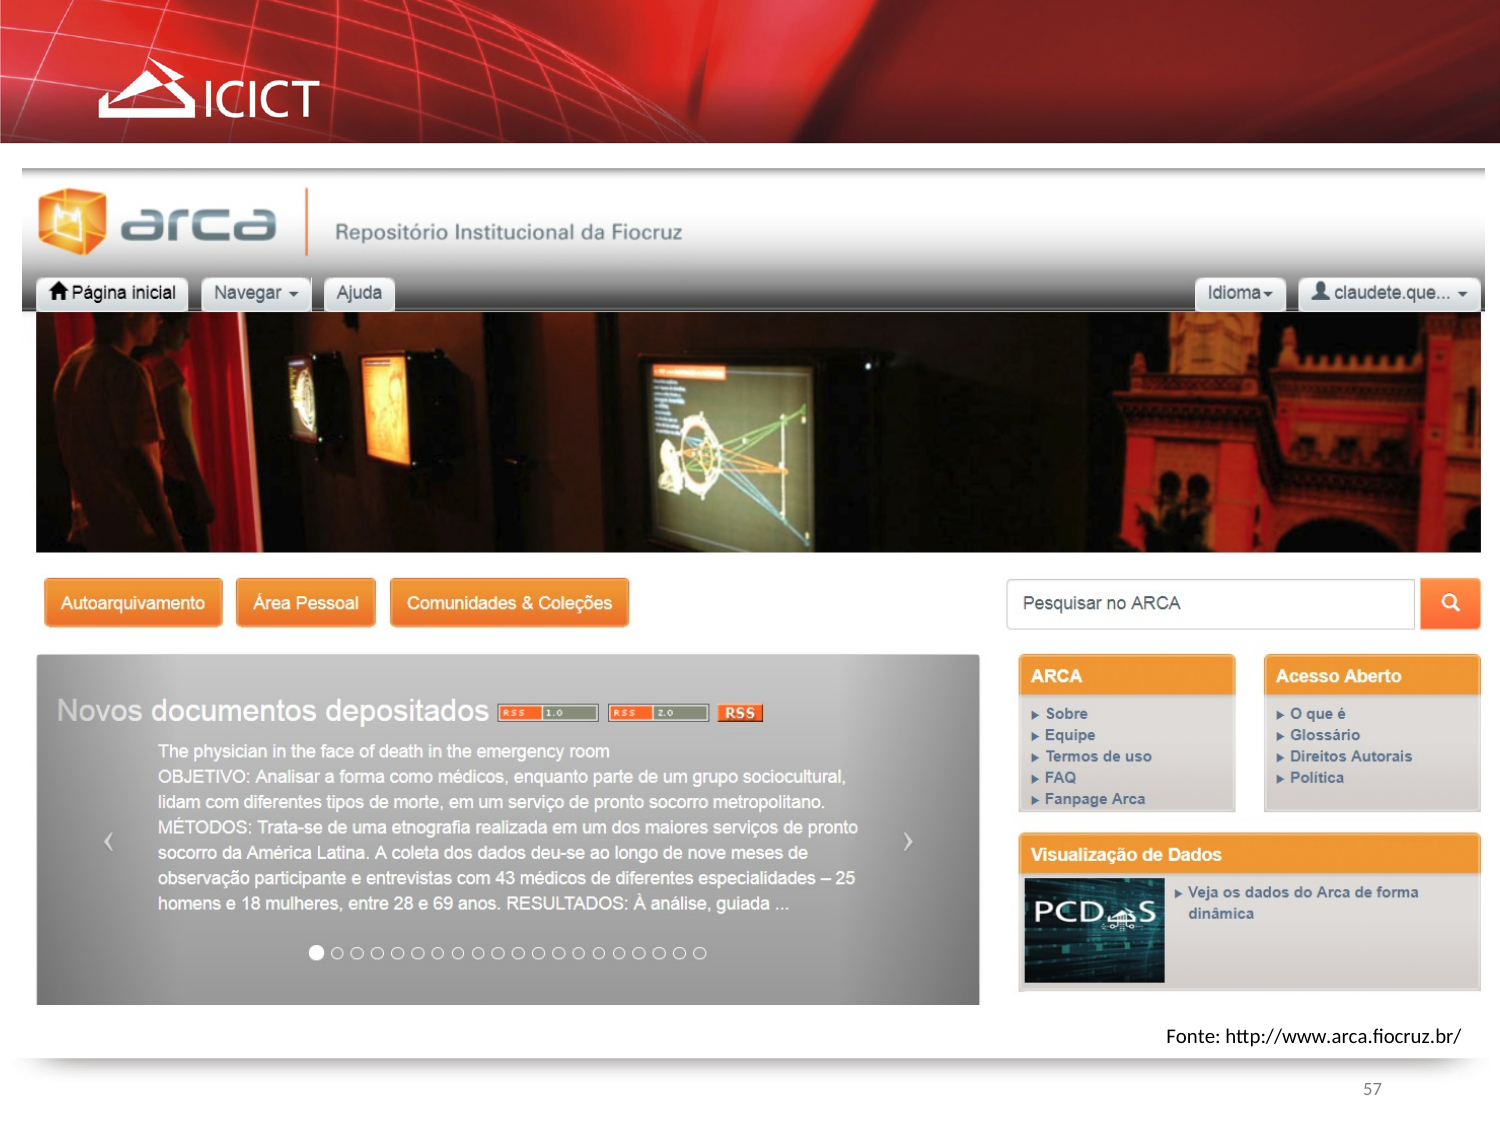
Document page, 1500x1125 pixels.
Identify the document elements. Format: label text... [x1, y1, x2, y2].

text_box <número> [1059, 1057, 1397, 1118]
text_box Fonte: http://www.arca.fiocruz.br/ [1151, 1015, 1485, 1056]
picture [0, 0, 1500, 1125]
